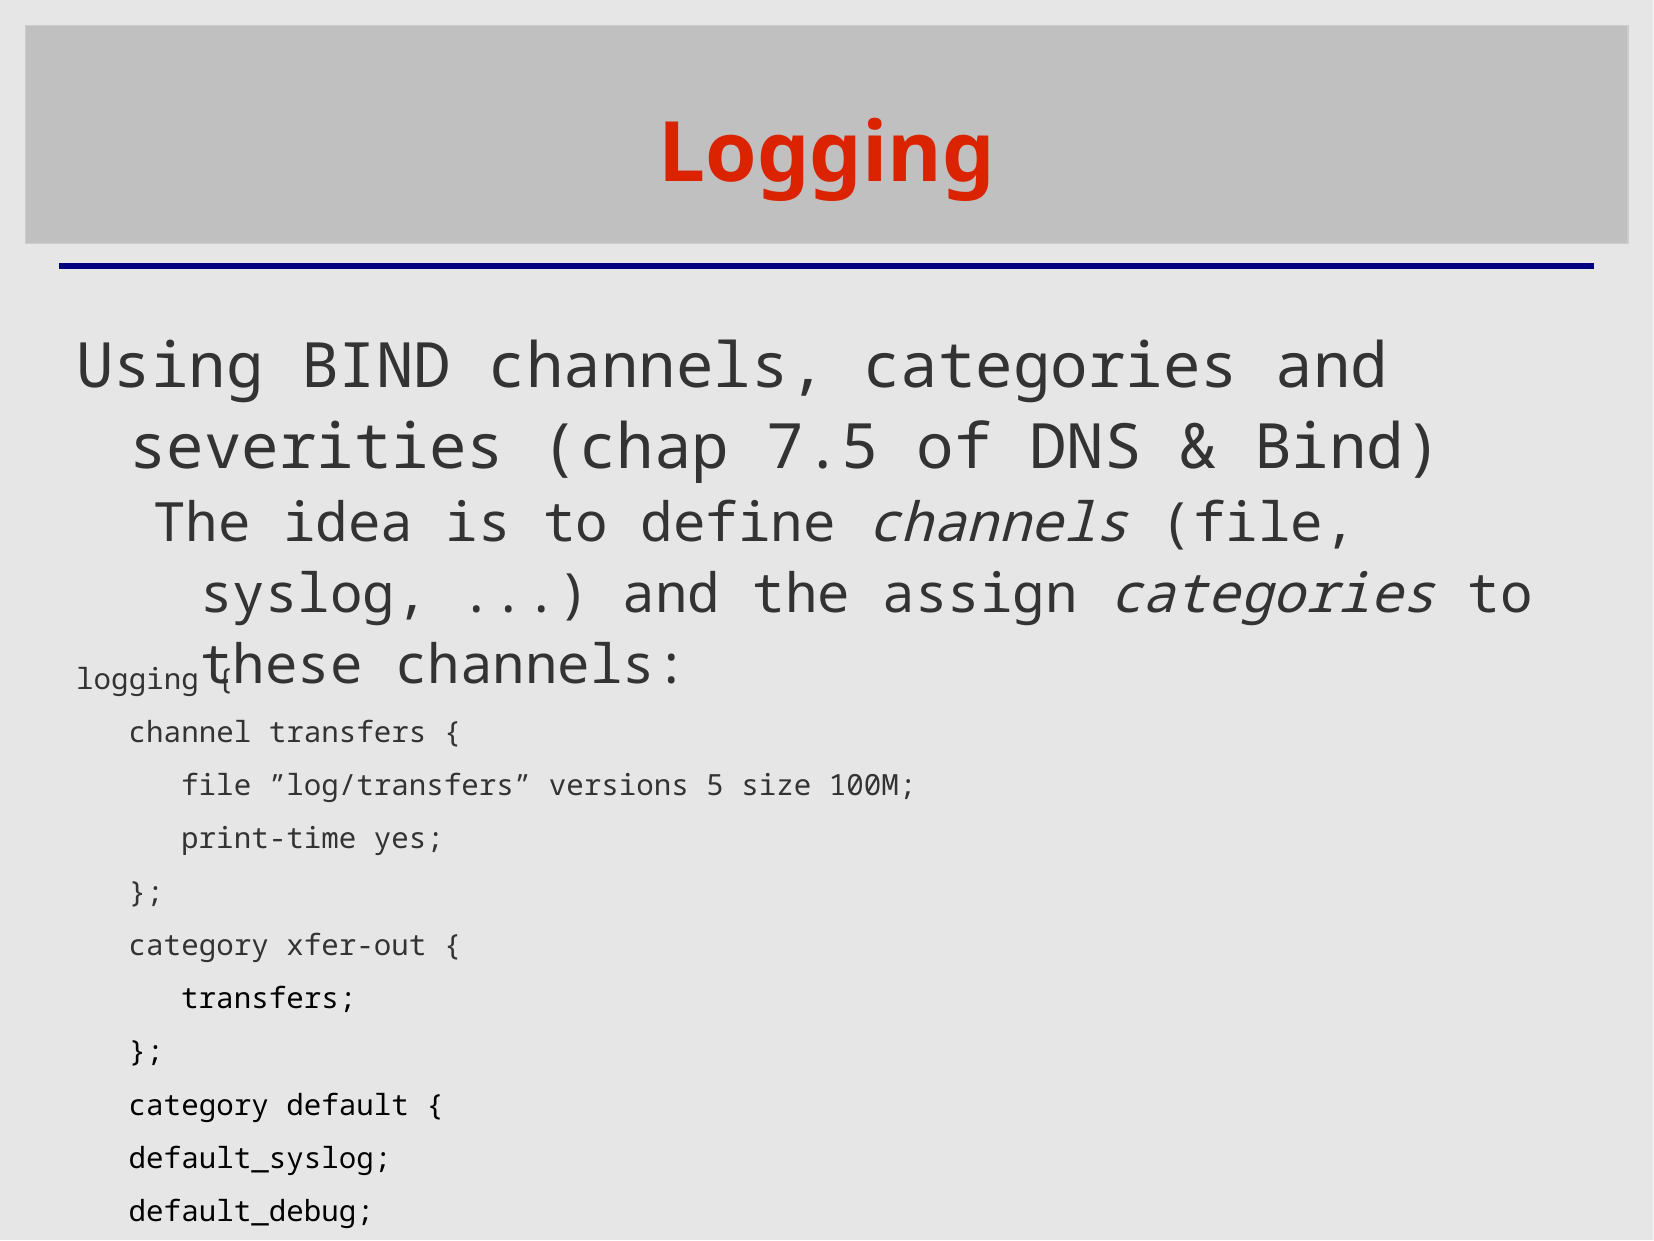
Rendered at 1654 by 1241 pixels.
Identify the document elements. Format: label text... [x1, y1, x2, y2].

title Logging [121, 53, 1534, 246]
list logging { channel transfers { file ”log/transfers” versions 5 size 100M; print-time yes; }; category xfer-out { transfers; }; category default { default_syslog; default_debug; }; }; [59, 658, 1595, 1210]
list Using BIND channels, categories and severities (chap 7.5 of DNS & Bind) The idea is to define channels (file, syslog, ...) and the assign categories to these channels: [59, 322, 1594, 658]
